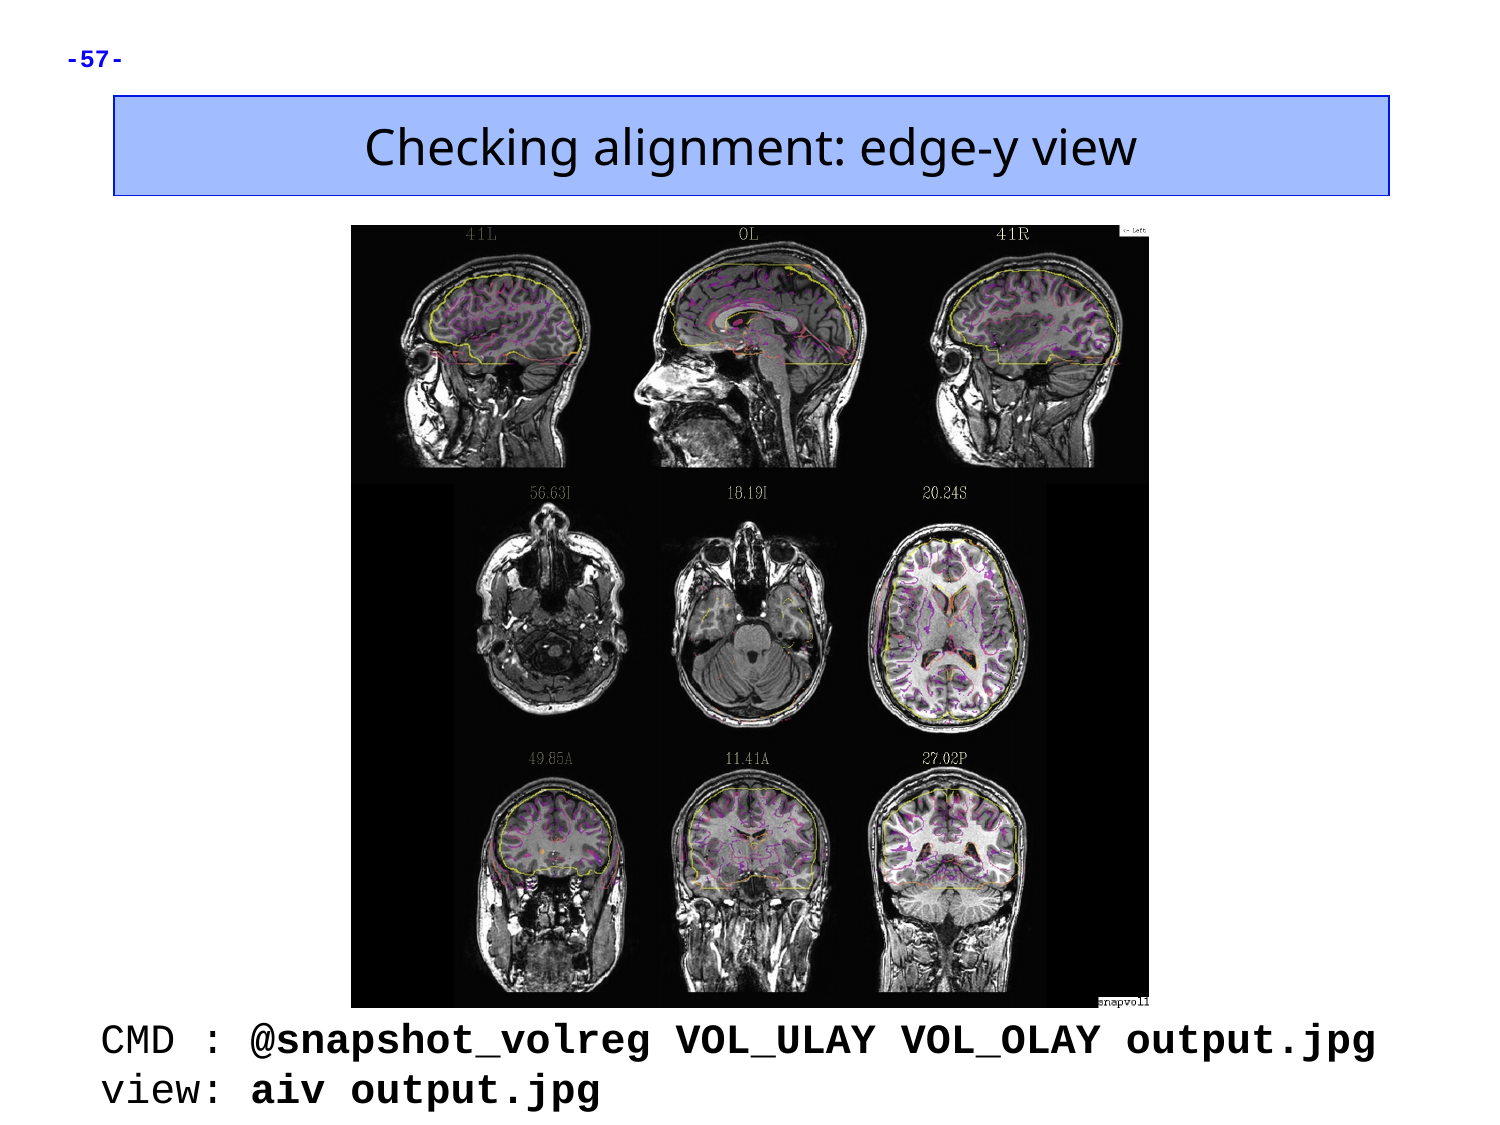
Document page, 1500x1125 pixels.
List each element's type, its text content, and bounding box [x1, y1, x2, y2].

text_box CMD : @snapshot_volreg VOL_ULAY VOL_OLAY output.jpg view: aiv output.jpg [85, 1004, 1429, 1120]
text_box Checking alignment: edge-y view [114, 95, 1389, 196]
picture [351, 225, 1149, 1004]
